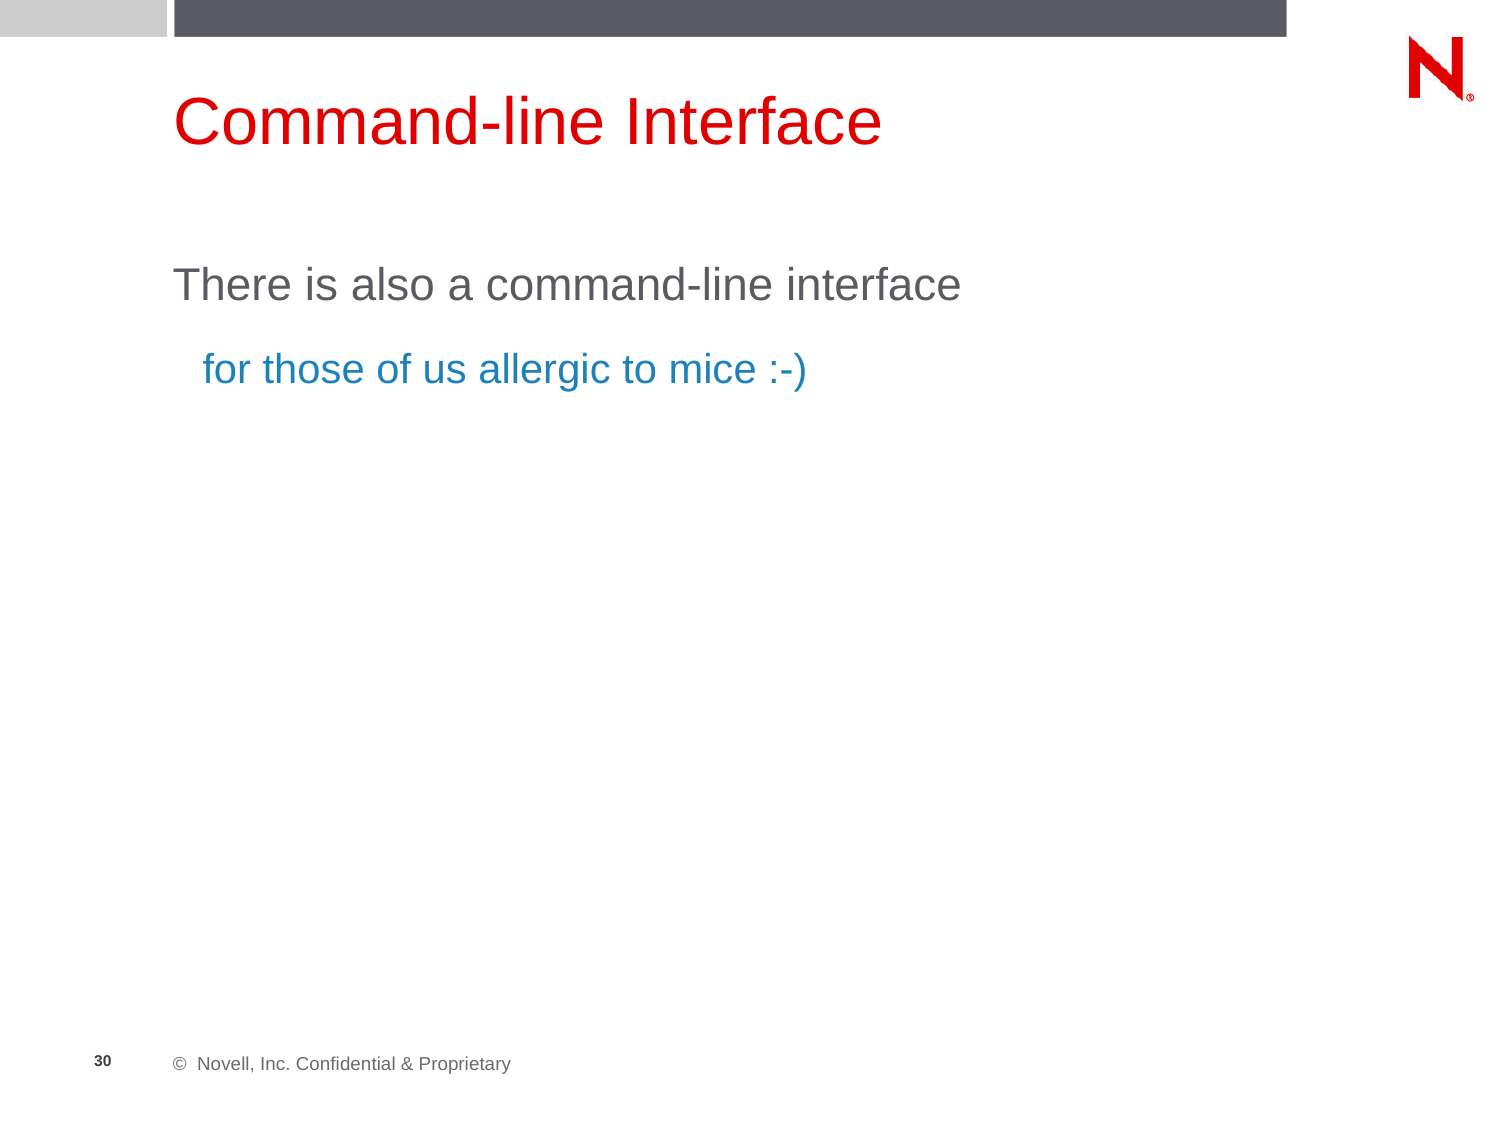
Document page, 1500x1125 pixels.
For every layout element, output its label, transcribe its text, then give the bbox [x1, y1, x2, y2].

list There is also a command-line interface for those of us allergic to mice :-) [172, 246, 1413, 977]
title Command-line Interface [173, 41, 1395, 205]
picture [1404, 32, 1477, 105]
